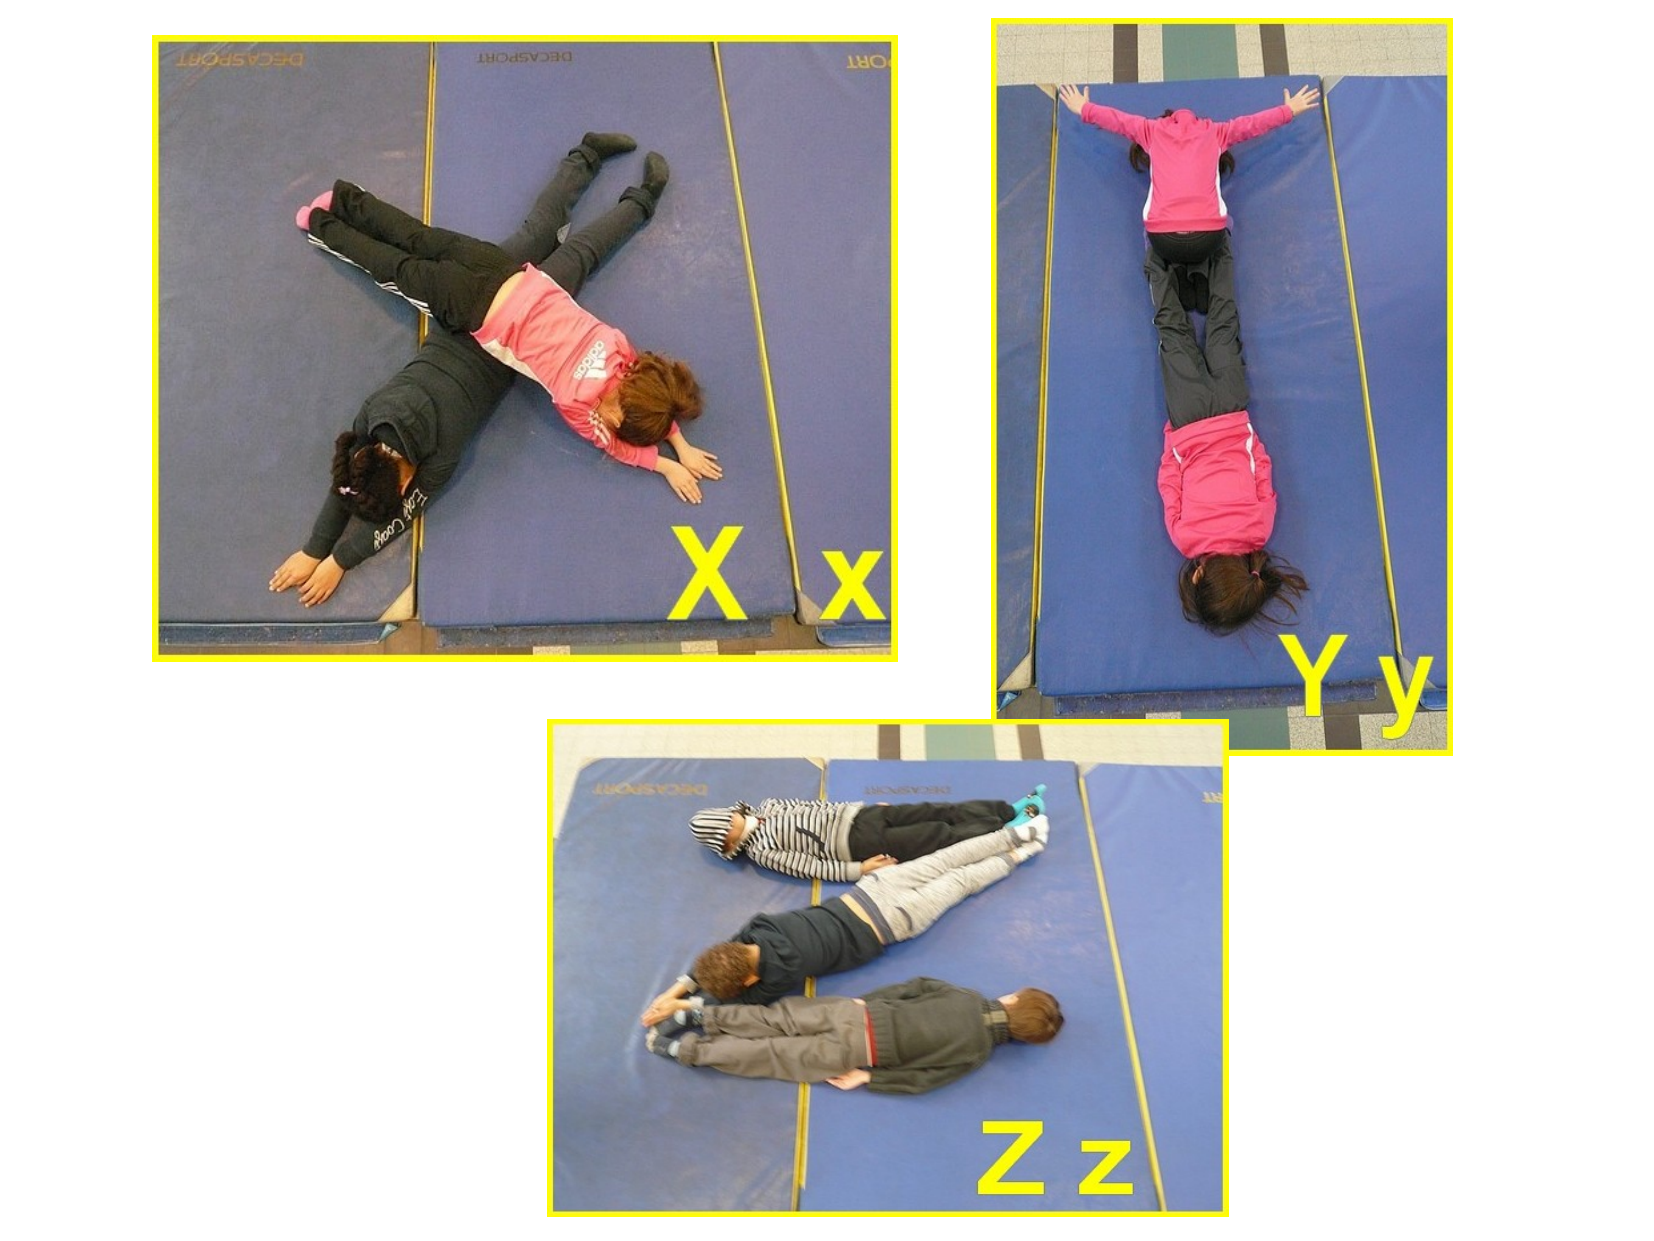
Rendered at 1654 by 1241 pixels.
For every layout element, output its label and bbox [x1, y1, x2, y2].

picture [547, 18, 1453, 1217]
picture [152, 35, 898, 662]
